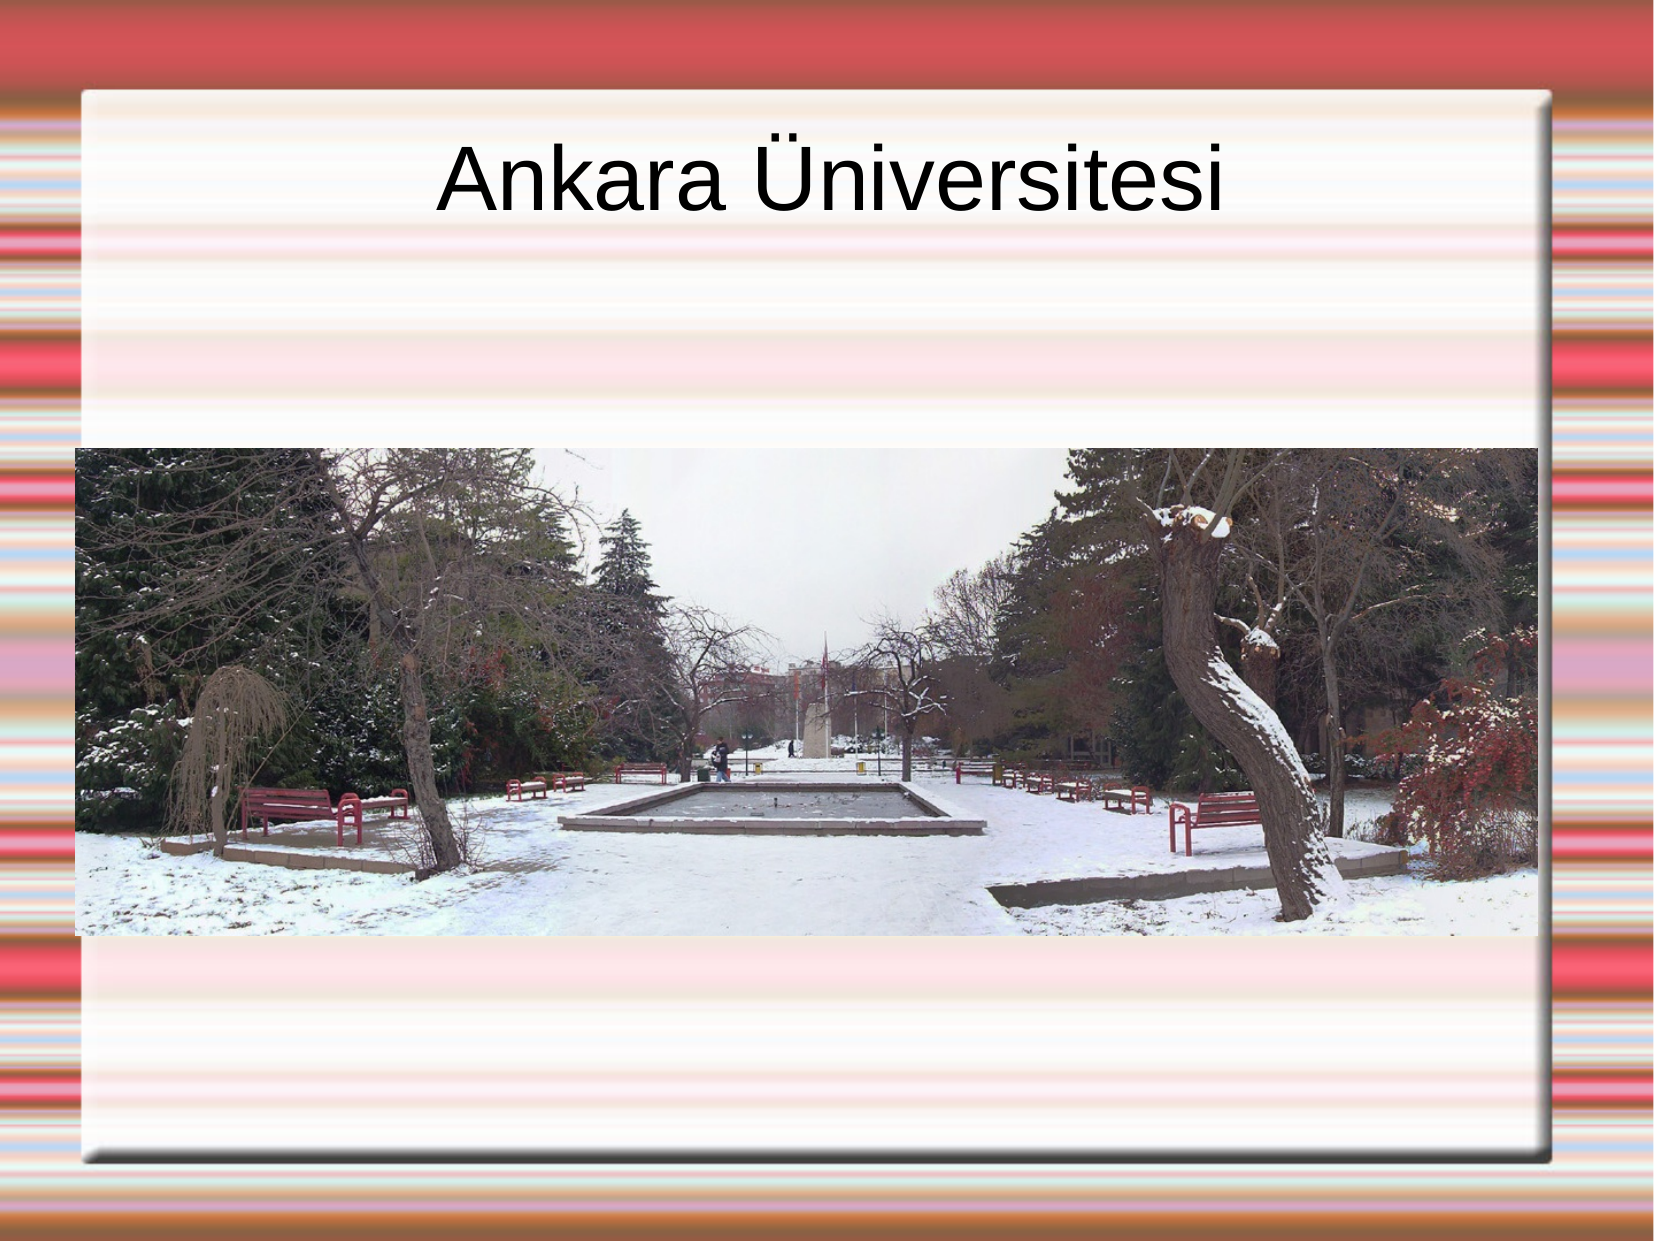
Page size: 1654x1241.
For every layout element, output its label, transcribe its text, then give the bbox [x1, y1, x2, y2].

picture [0, 0, 1654, 1241]
title Ankara Üniversitesi [125, 75, 1538, 283]
